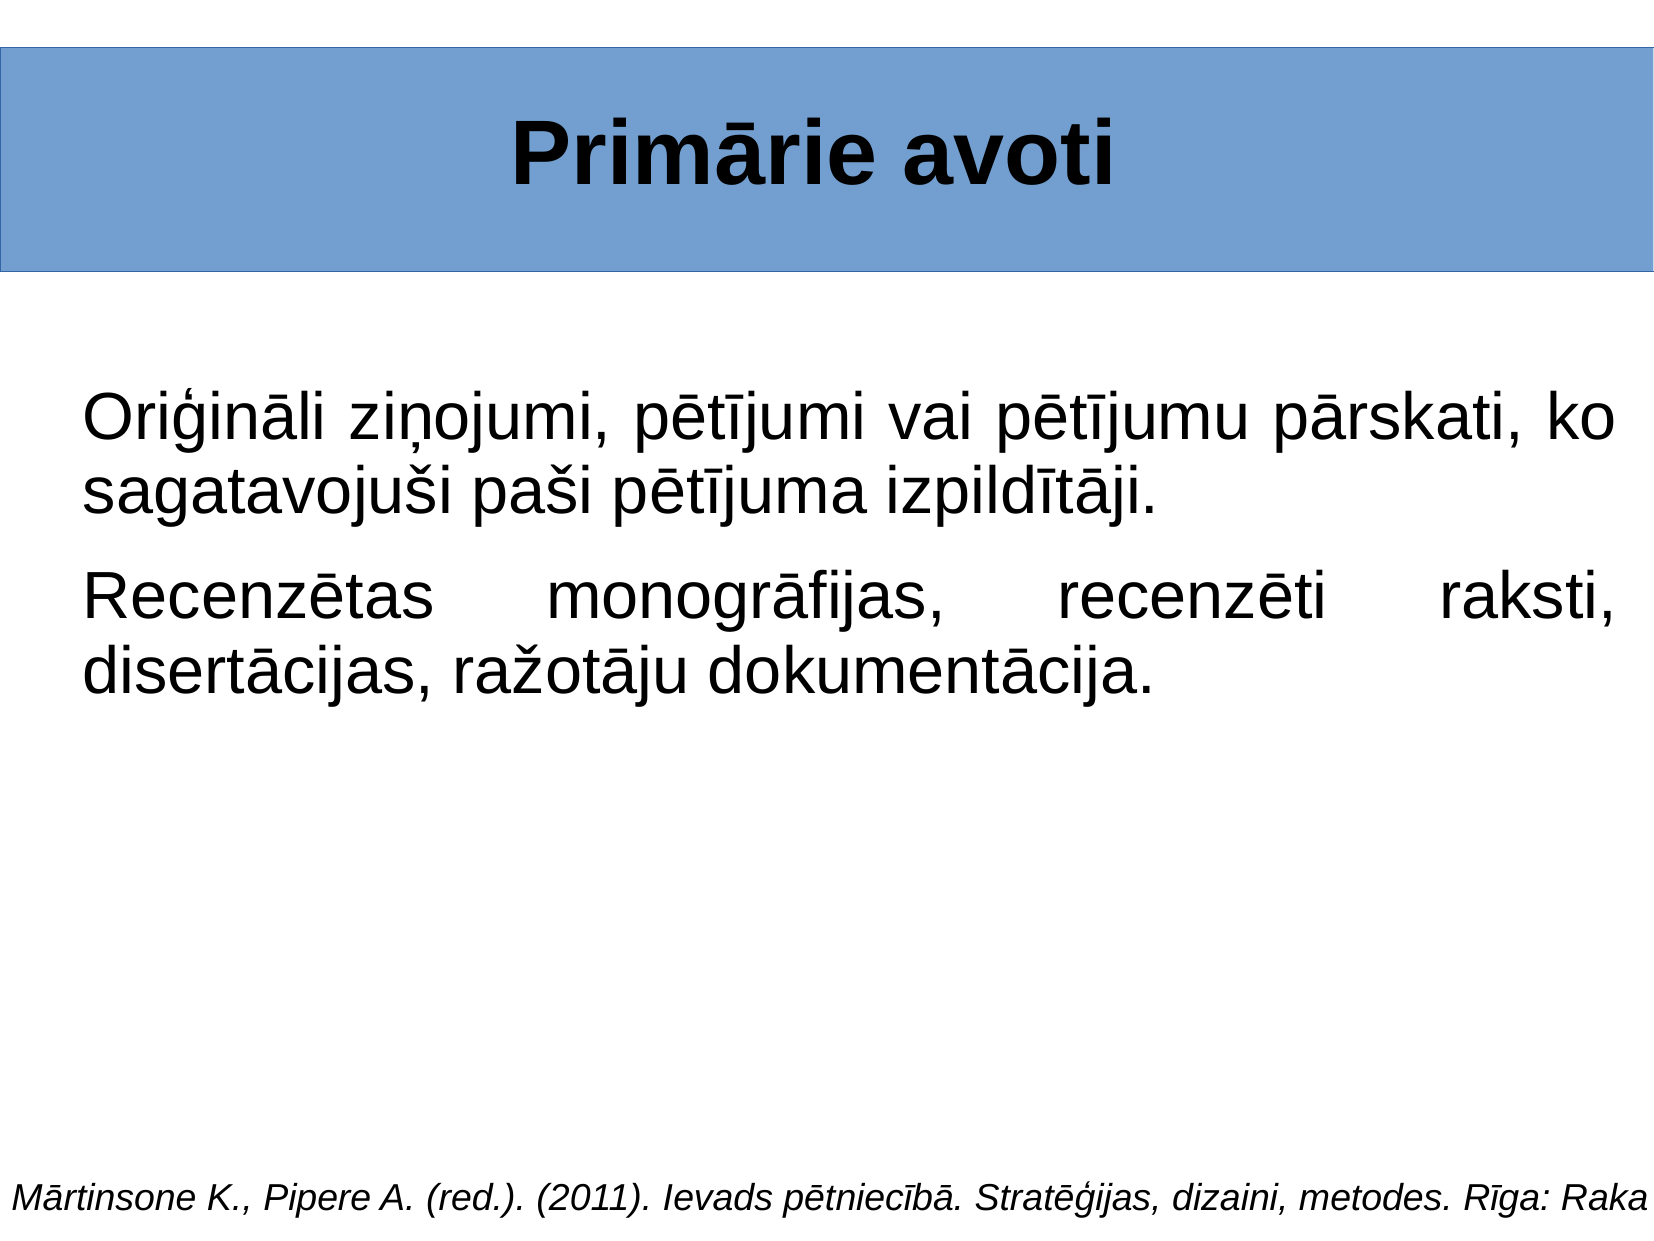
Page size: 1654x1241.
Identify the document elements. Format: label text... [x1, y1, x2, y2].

title Primārie avoti [82, 49, 1571, 257]
list Oriģināli ziņojumi, pētījumi vai pētījumu pārskati, ko sagatavojuši paši pētījuma izpildītāji. Recenzētas monogrāfijas, recenzēti raksti, disertācijas, ražotāju dokumentācija. [82, 378, 1619, 1099]
text_box [0, 47, 1654, 272]
text_box Mārtinsone K., Pipere A. (red.). (2011). Ievads pētniecībā. Stratēģijas, dizaini, metodes. Rīga: Raka [0, 1169, 1654, 1227]
